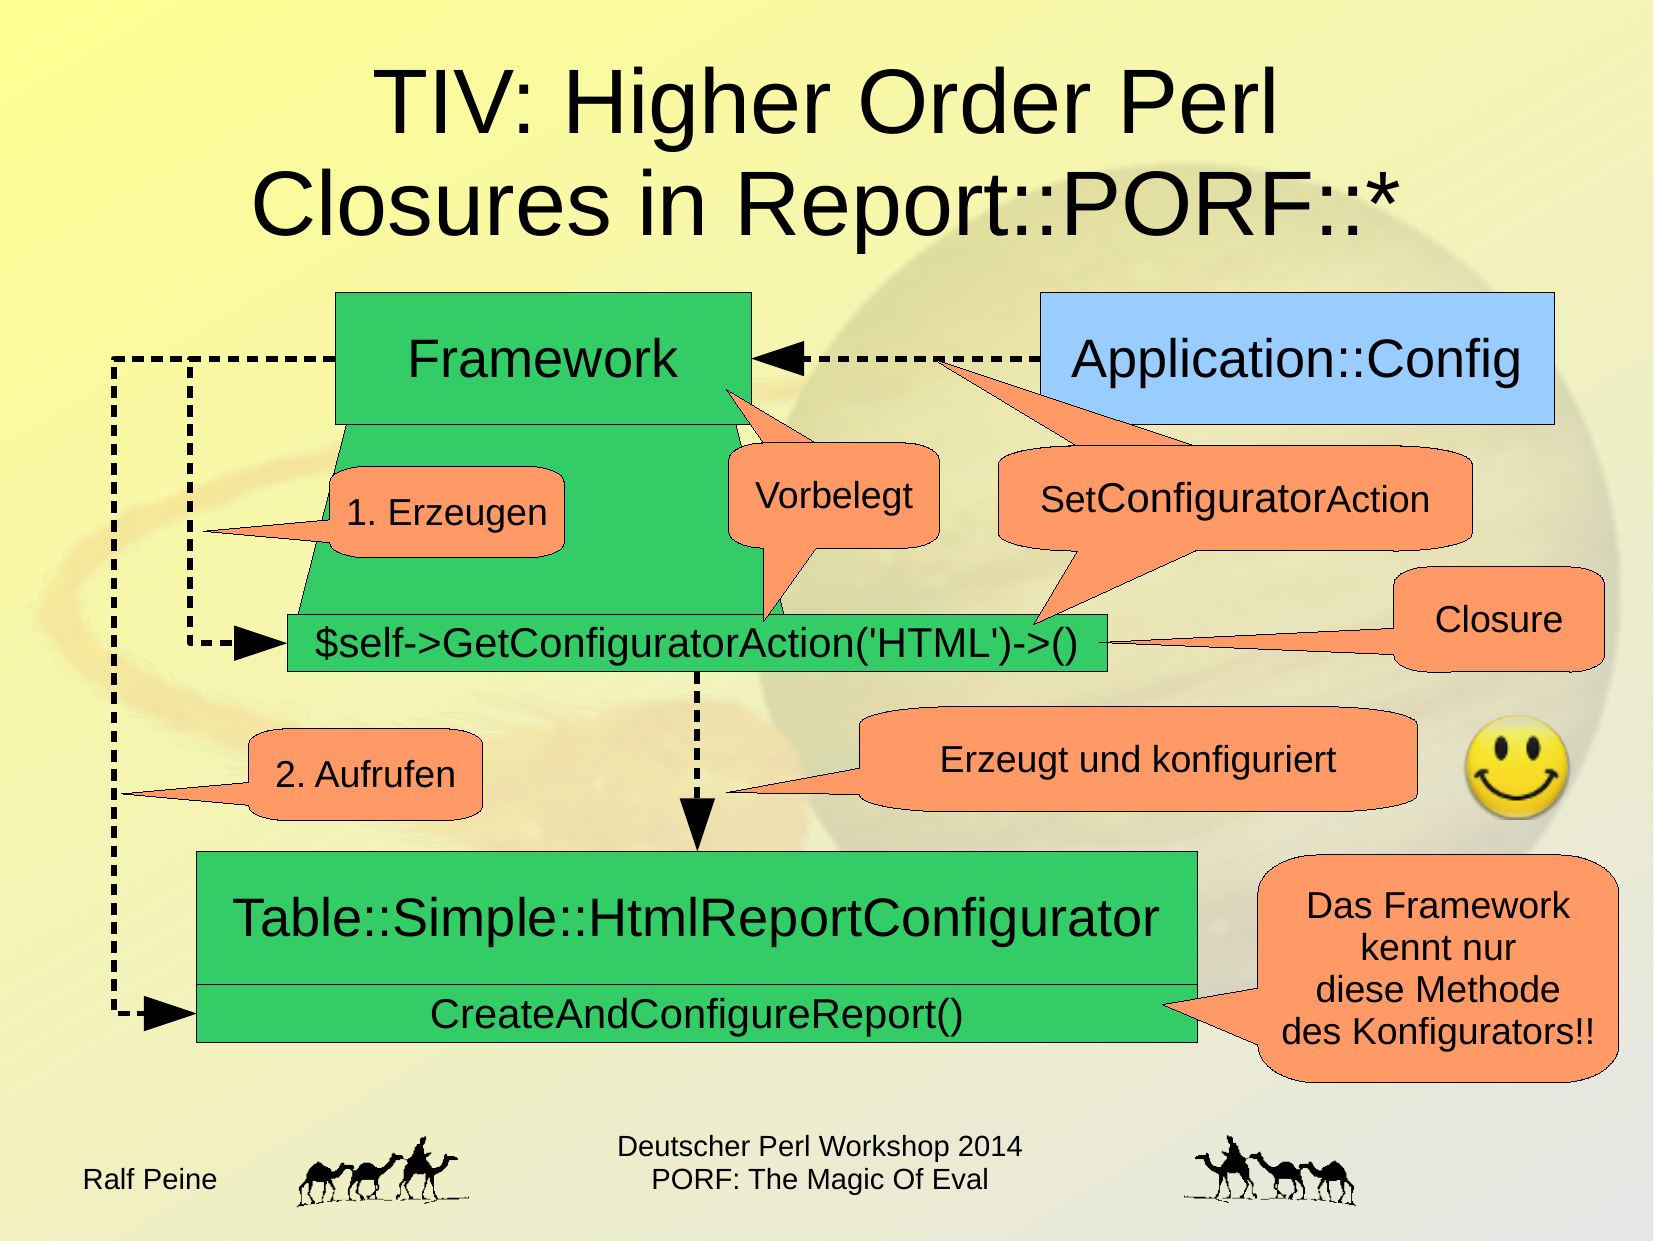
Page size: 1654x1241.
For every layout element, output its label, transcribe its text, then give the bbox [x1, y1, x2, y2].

text_box [298, 425, 763, 614]
text_box CreateAndConfigureReport() [196, 984, 1198, 1043]
text_box $self->GetConfiguratorAction('HTML')->() [287, 614, 1108, 672]
text_box 1. Erzeugen [203, 466, 565, 558]
text_box [321, 492, 329, 520]
text_box Closure [1099, 566, 1605, 673]
text_box [770, 599, 784, 614]
text_box Das Framework kennt nur diese Methode des Konfigurators!! [1162, 854, 1619, 1083]
title TIV: Higher Order Perl Closures in Report::PORF::* [82, 49, 1571, 257]
text_box Table::Simple::HtmlReportConfigurator [196, 851, 1198, 984]
text_box Set*Action [933, 358, 1193, 445]
text_box SetConfiguratorAction [998, 445, 1473, 625]
text_box Framework [335, 292, 752, 425]
text_box 2. Aufrufen [121, 728, 483, 821]
text_box Vorbelegt [728, 442, 940, 622]
text_box Application::Config [1040, 292, 1555, 425]
picture [1184, 1133, 1362, 1213]
text_box Erzeugt und konfiguriert [726, 706, 1418, 812]
picture [3, 138, 1654, 1054]
picture [291, 1134, 469, 1214]
text_box Set*Action [726, 389, 815, 443]
